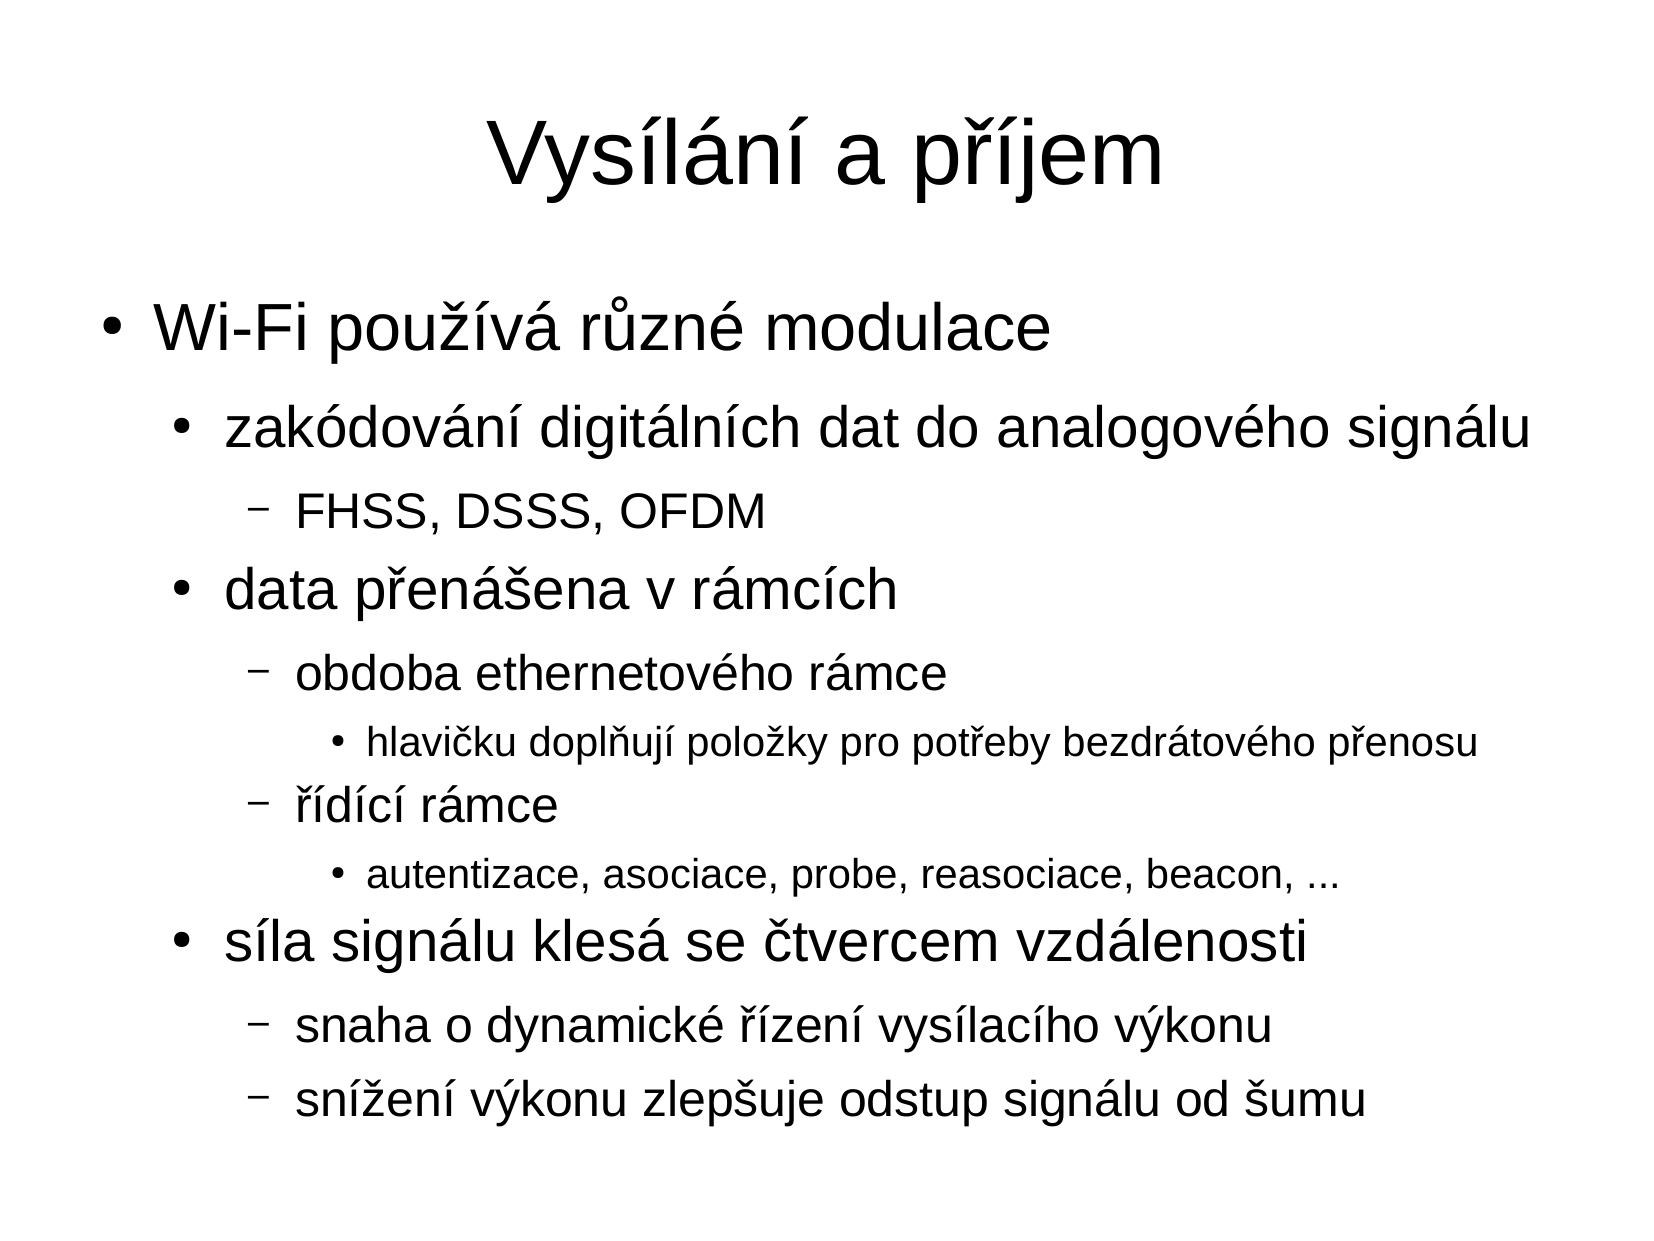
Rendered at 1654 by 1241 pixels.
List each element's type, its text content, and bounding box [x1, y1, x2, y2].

title Vysílání a příjem [82, 49, 1571, 257]
list Wi-Fi používá různé modulace zakódování digitálních dat do analogového signálu FHSS, DSSS, OFDM data přenášena v rámcích obdoba ethernetového rámce hlavičku doplňují položky pro potřeby bezdrátového přenosu řídící rámce autentizace, asociace, probe, reasociace, beacon, ... síla signálu klesá se čtvercem vzdálenosti snaha o dynamické řízení vysílacího výkonu snížení výkonu zlepšuje odstup signálu od šumu [82, 290, 1571, 1127]
